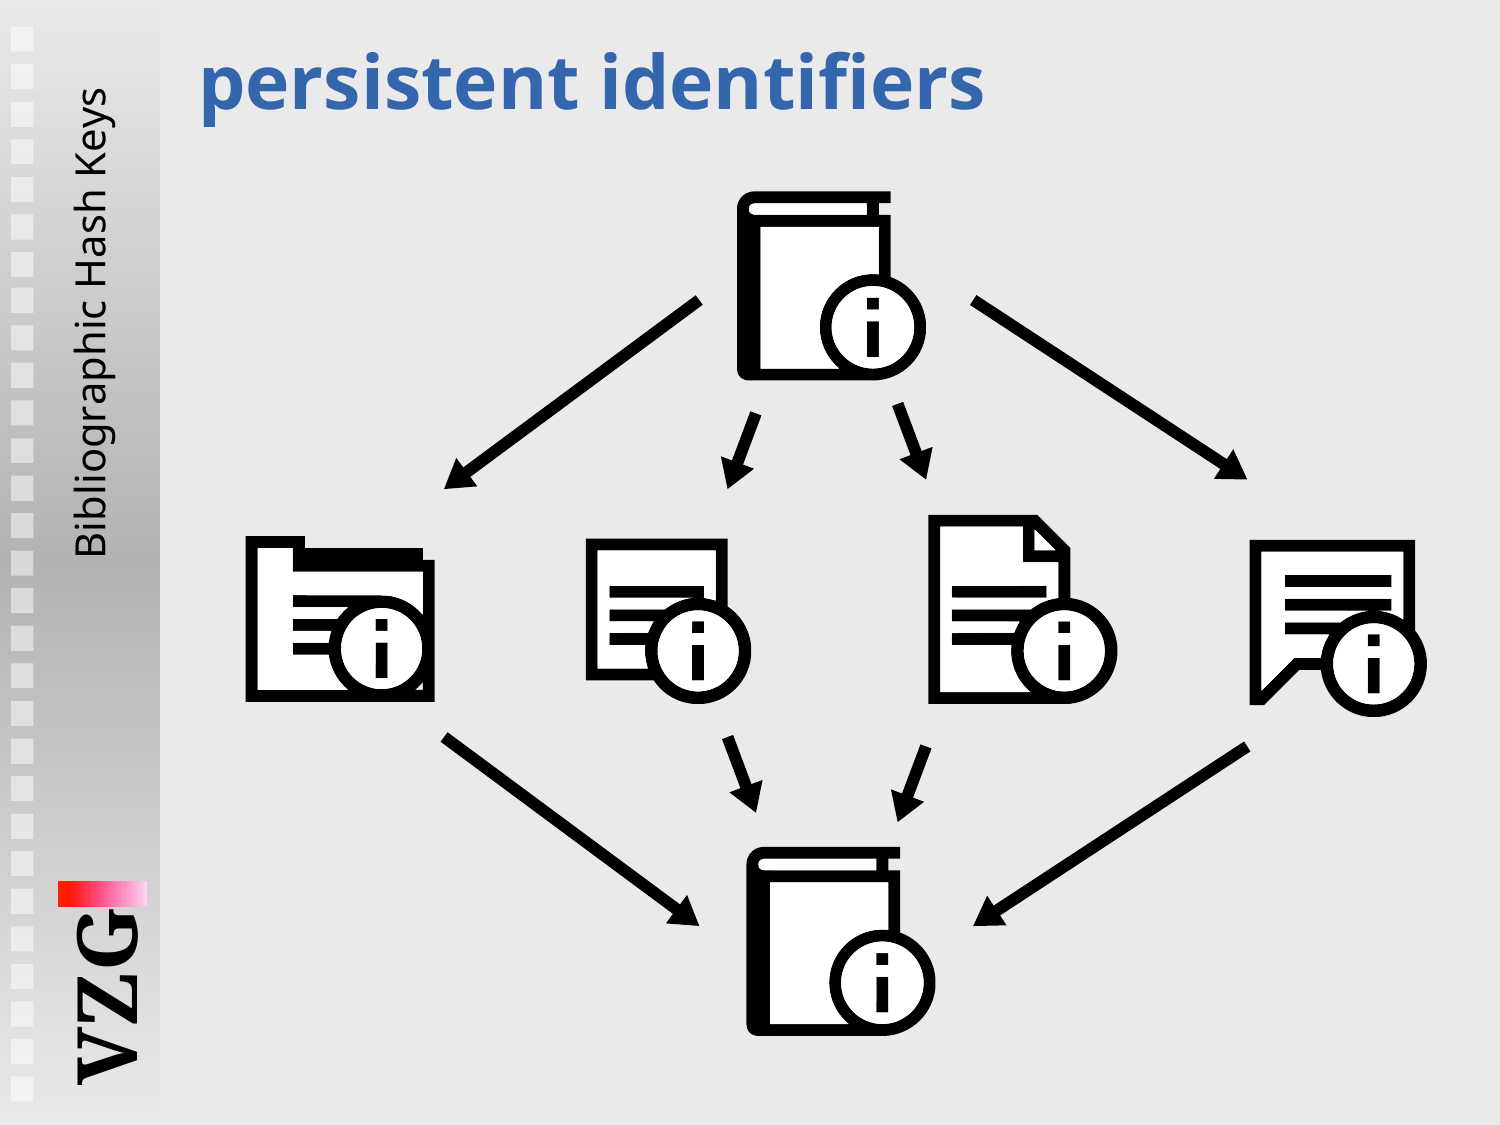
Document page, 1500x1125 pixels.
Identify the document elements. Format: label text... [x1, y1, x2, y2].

picture [746, 846, 936, 1036]
picture [737, 191, 926, 381]
picture [928, 514, 1118, 704]
title persistent identifiers [198, 25, 1418, 136]
picture [562, 514, 752, 704]
picture [245, 512, 435, 702]
picture [1237, 527, 1427, 717]
picture [58, 881, 147, 907]
